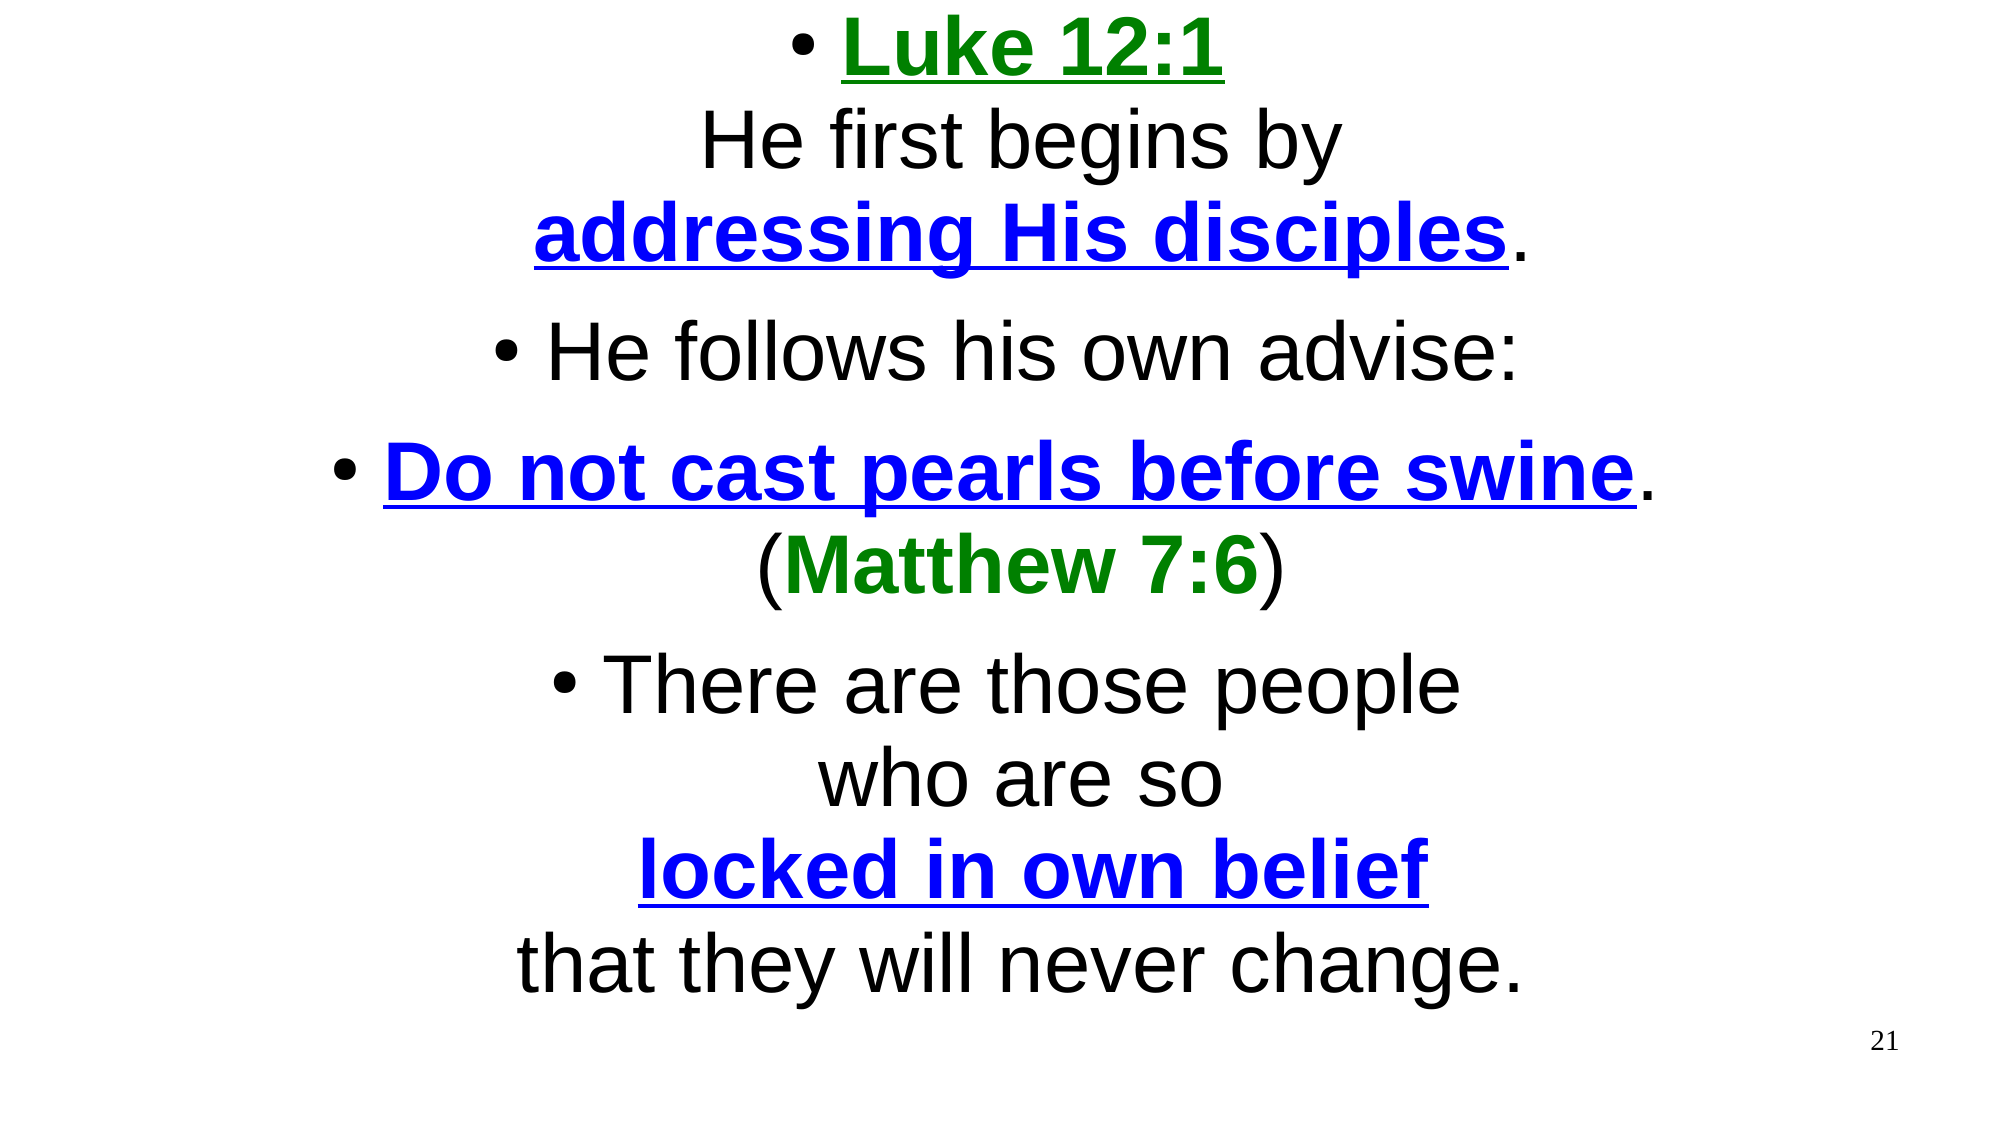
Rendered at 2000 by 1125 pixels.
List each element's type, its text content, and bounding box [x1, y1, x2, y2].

list Luke 12:1 He first begins by addressing His disciples. He follows his own advise: Do not cast pearls before swine. (Matthew 7:6) There are those people who are so locked in own belief that they will never change. [0, 0, 1996, 1123]
